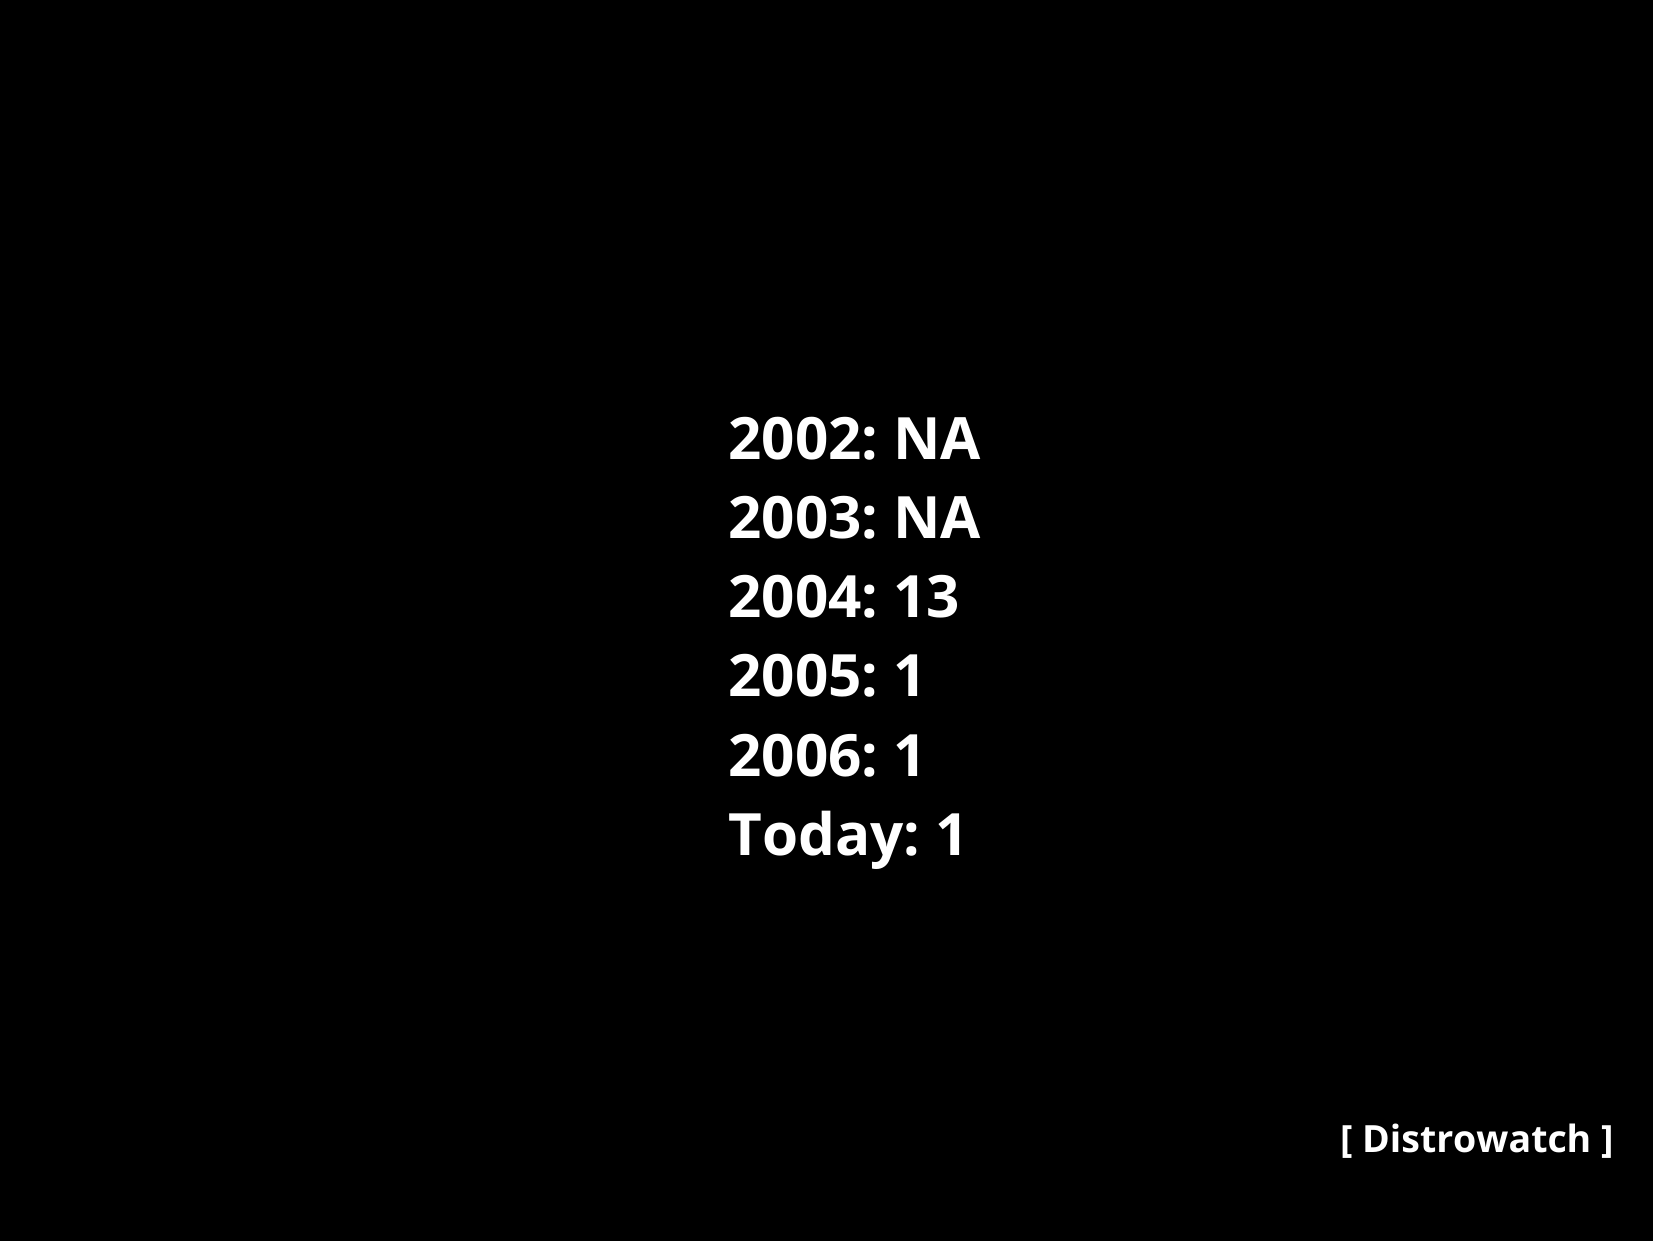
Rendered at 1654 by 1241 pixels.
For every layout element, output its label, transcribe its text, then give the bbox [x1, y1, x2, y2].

text_box [ Distrowatch ] [1325, 1105, 1653, 1165]
text_box 2002: NA 2003: NA 2004: 13 2005: 1 2006: 1 Today: 1 [713, 389, 1653, 819]
